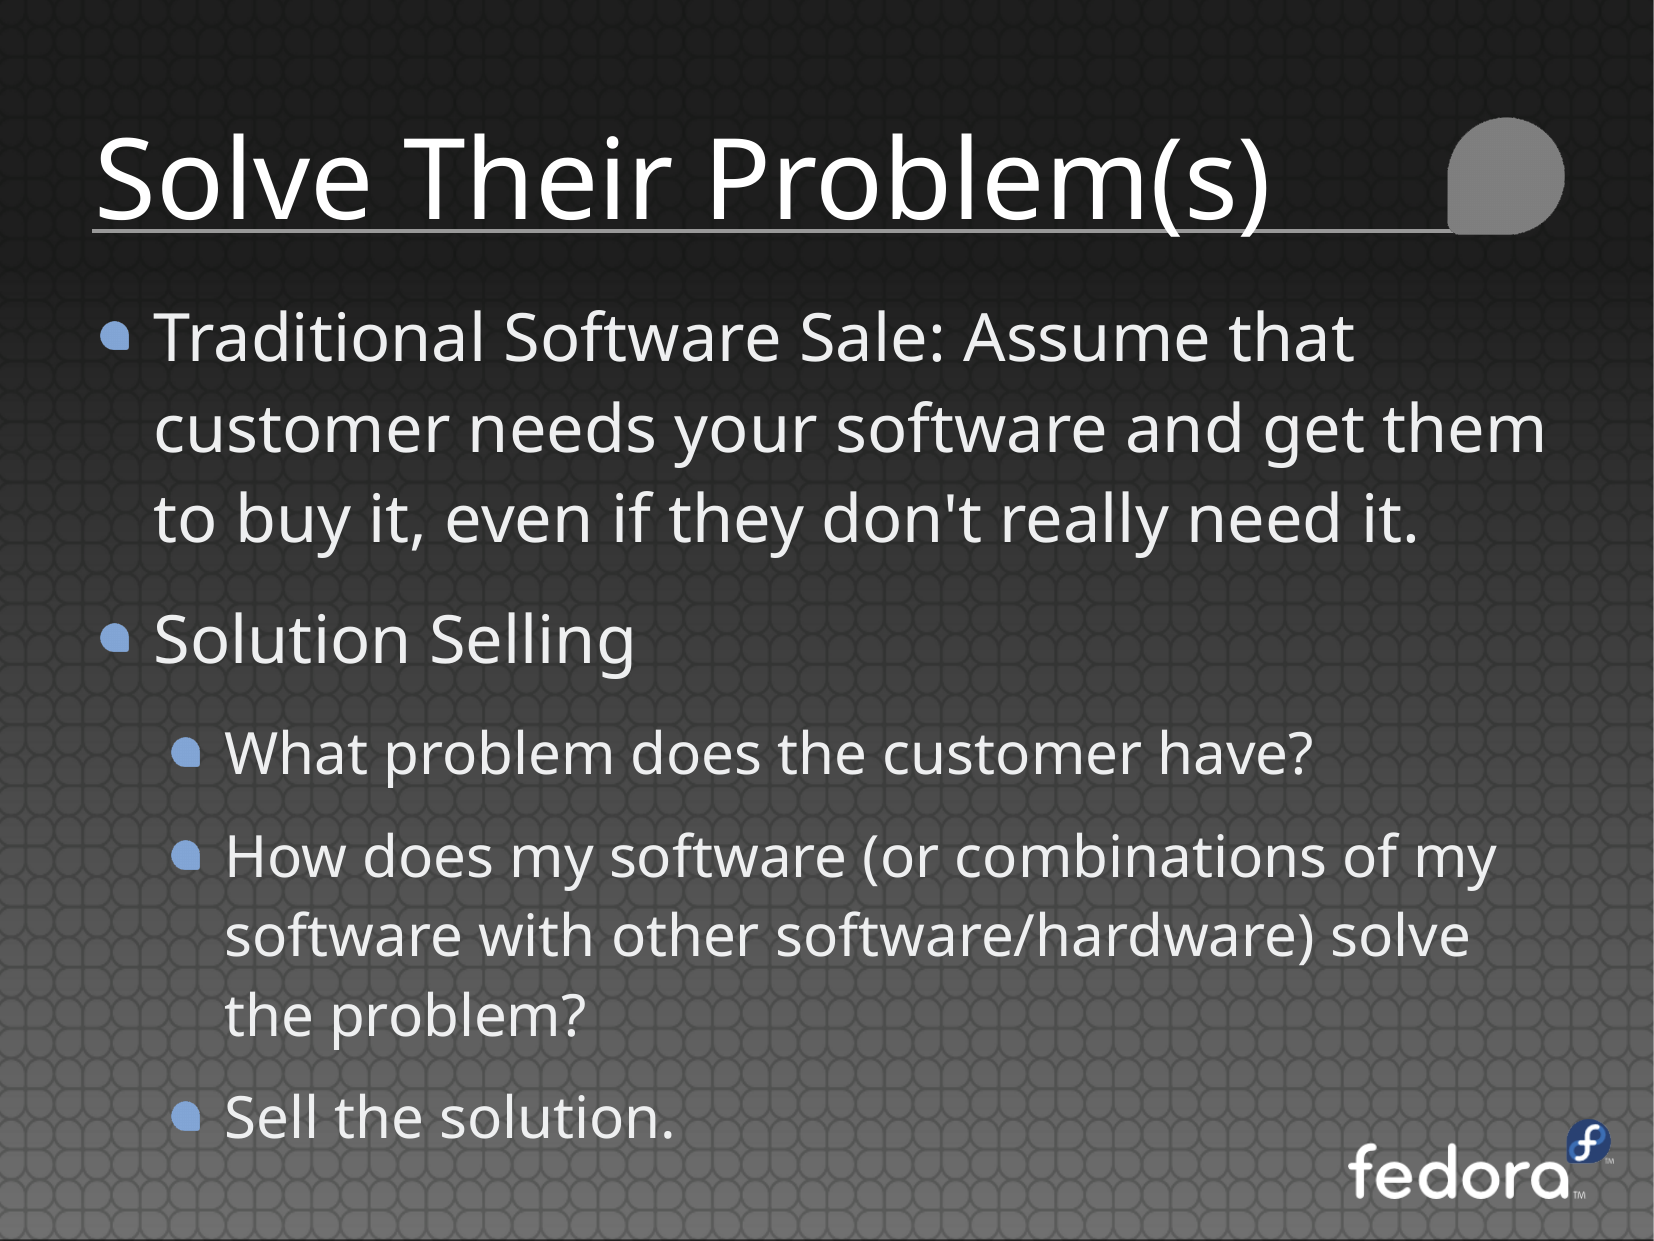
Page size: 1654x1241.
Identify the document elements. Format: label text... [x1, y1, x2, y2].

list Traditional Software Sale: Assume that customer needs your software and get them to buy it, even if they don't really need it. Solution Selling What problem does the customer have? How does my software (or combinations of my software with other software/hardware) solve the problem? Sell the solution. [82, 290, 1571, 1094]
picture [0, 0, 1654, 1241]
title Solve Their Problem(s) [94, 100, 1426, 251]
